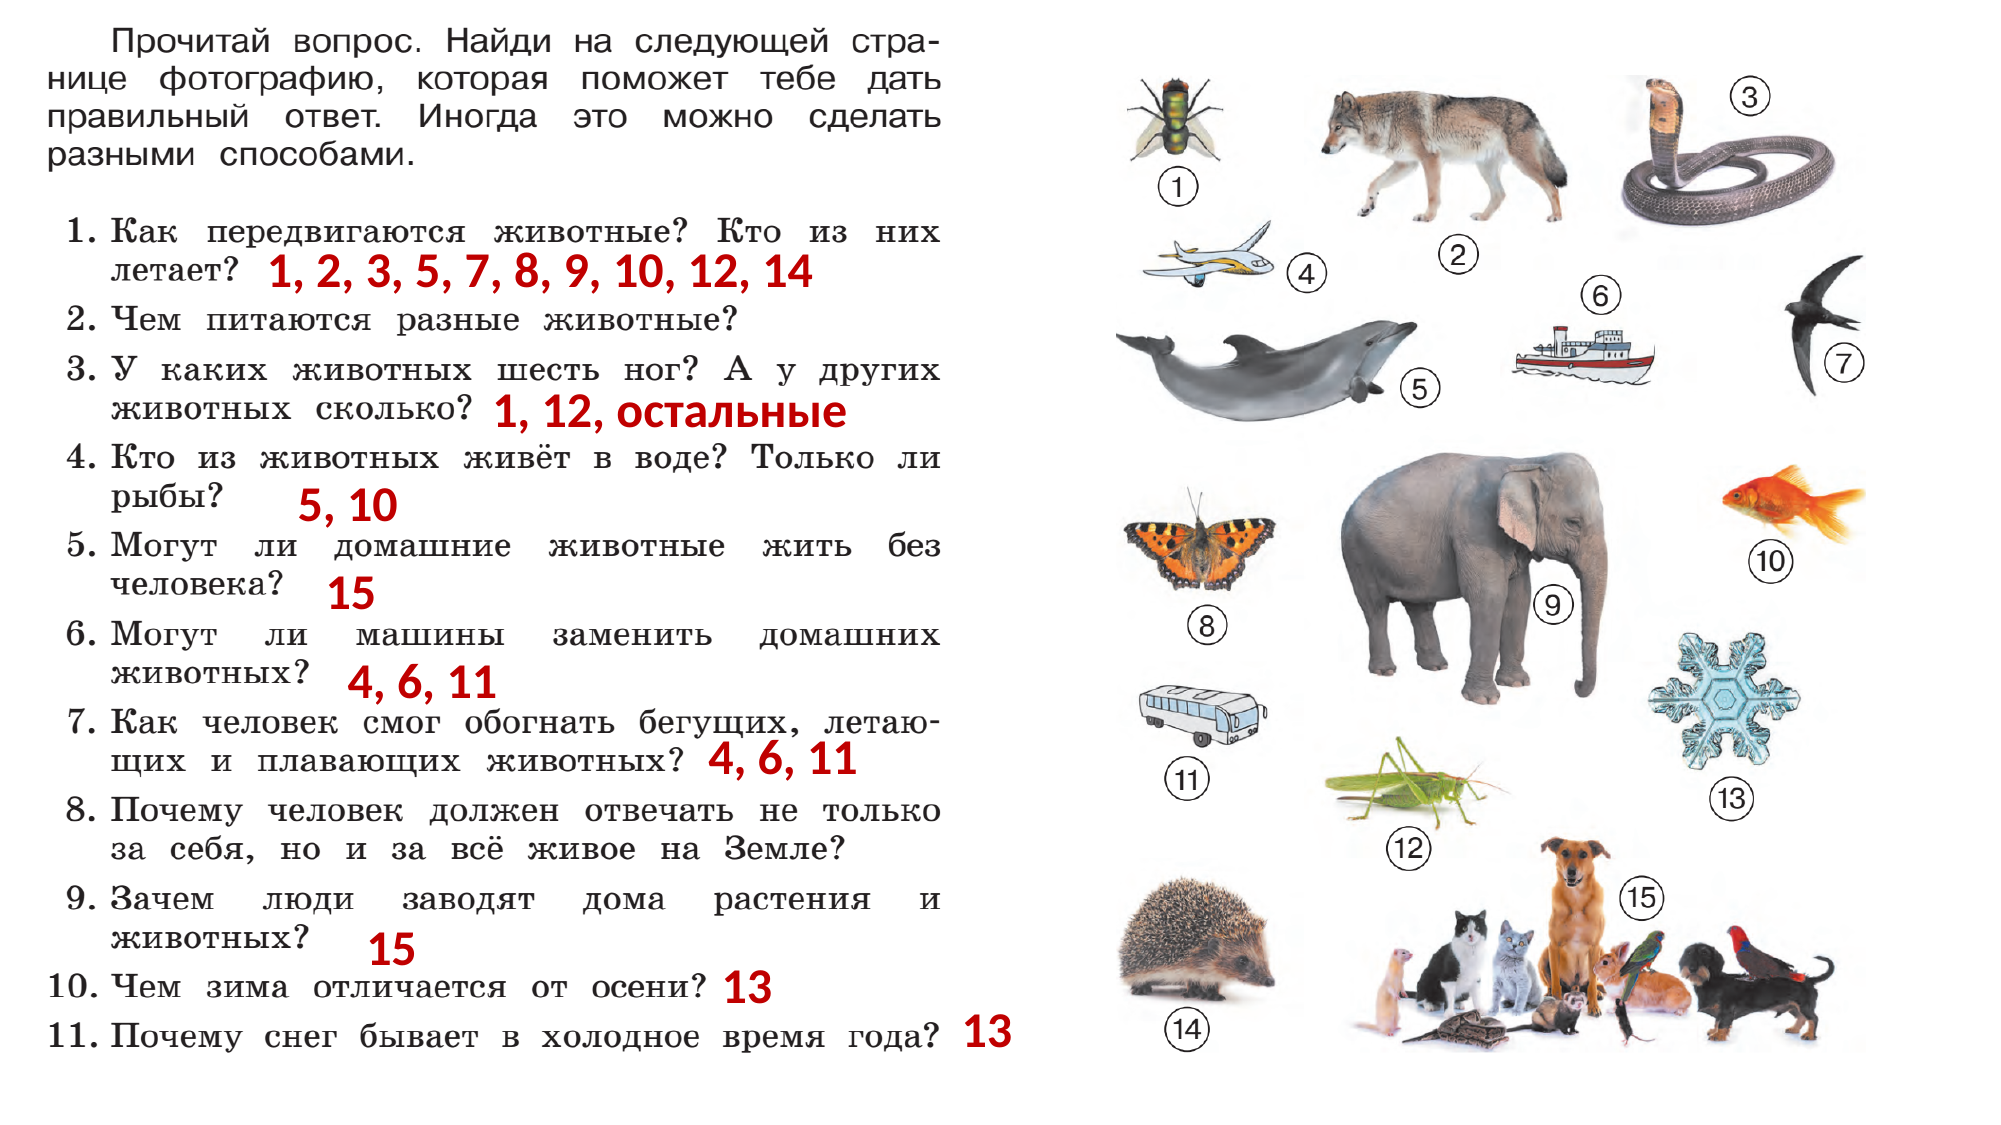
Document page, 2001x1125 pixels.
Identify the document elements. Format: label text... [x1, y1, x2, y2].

text_box 15 [351, 908, 433, 984]
picture [1116, 23, 1928, 1056]
text_box 4, 6, 11 [693, 717, 875, 793]
text_box 1, 2, 3, 5, 7, 8, 9, 10, 12, 14 [251, 229, 834, 306]
text_box 15 [310, 552, 392, 629]
text_box 13 [946, 990, 1029, 1067]
text_box 1, 12, остальные [477, 370, 867, 446]
picture [36, 19, 958, 1066]
text_box 13 [706, 945, 789, 1022]
text_box 5, 10 [282, 464, 414, 540]
text_box 4, 6, 11 [332, 641, 514, 718]
